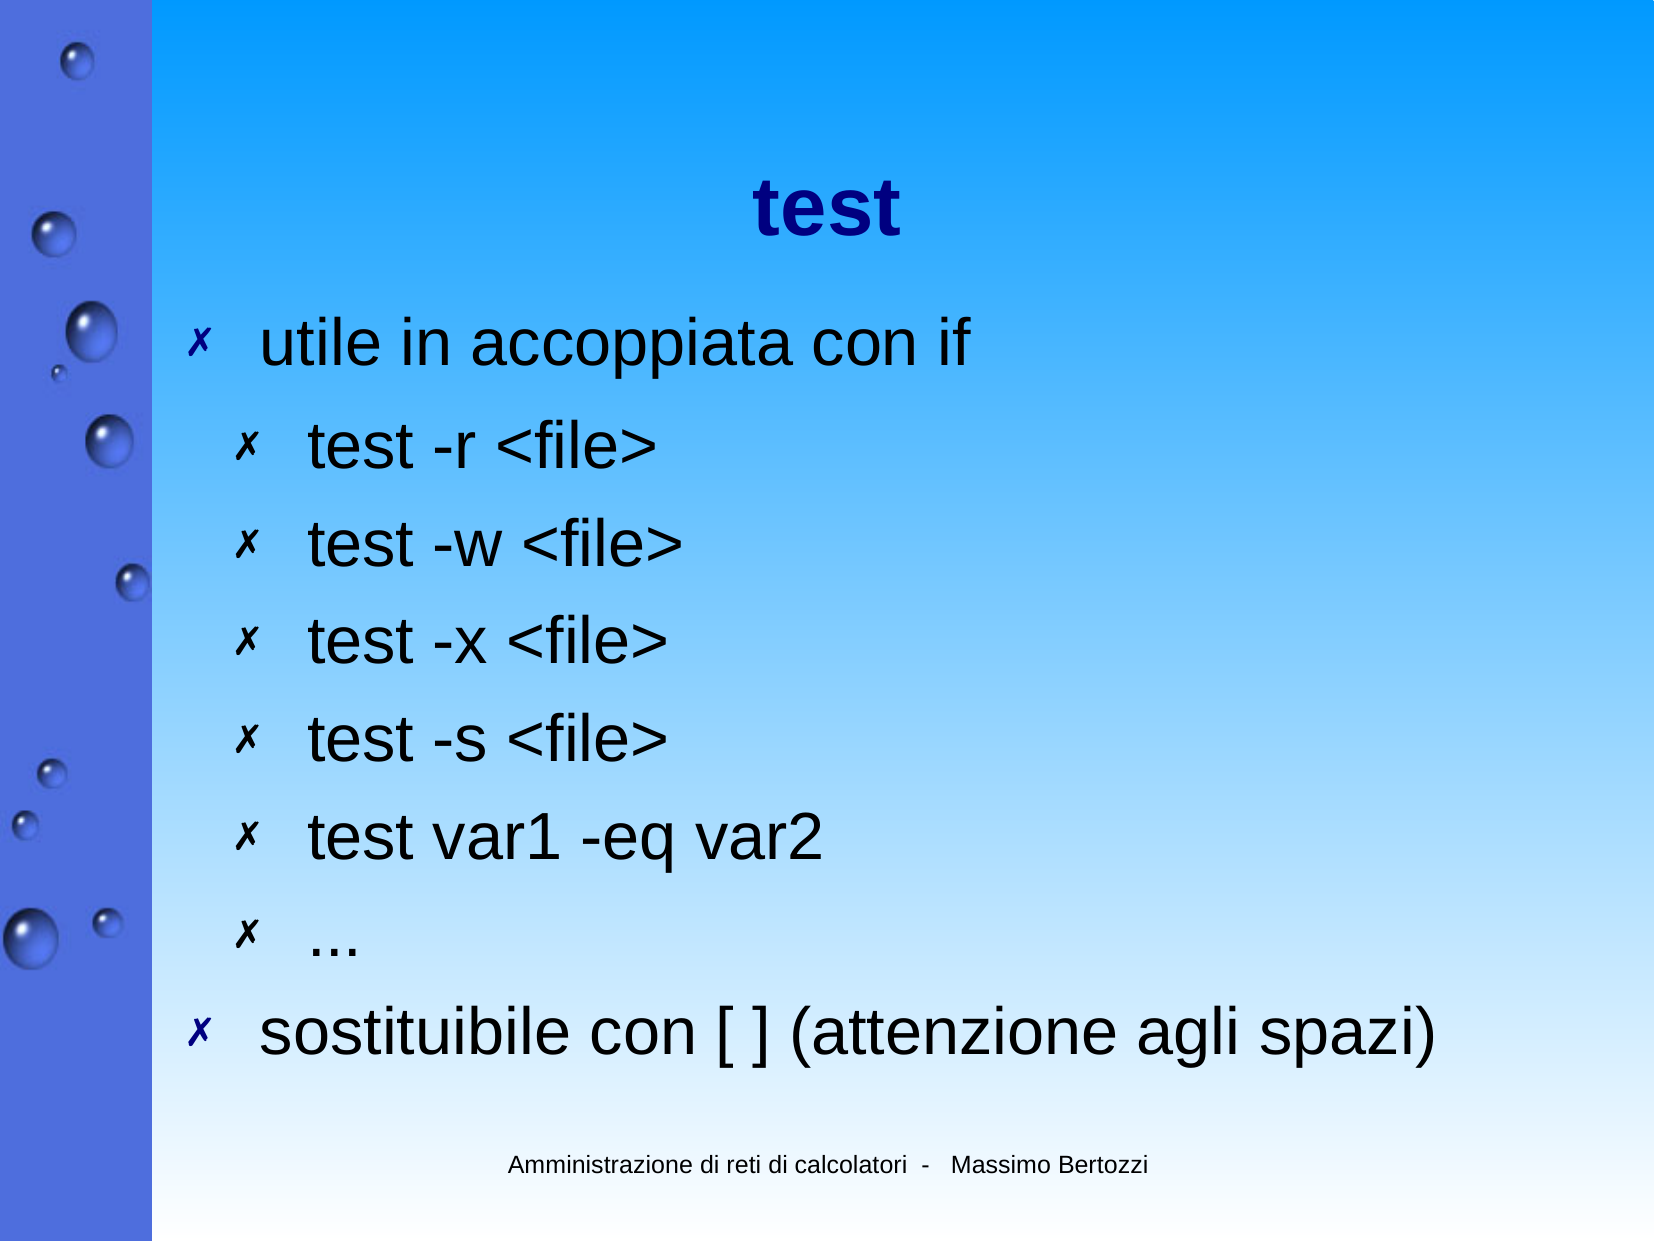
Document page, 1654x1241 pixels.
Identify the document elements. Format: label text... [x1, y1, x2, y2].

picture [0, 0, 152, 1241]
title test [121, 102, 1534, 311]
list utile in accoppiata con if test -r <file> test -w <file> test -x <file> test -s <file> test var1 -eq var2 ... sostituibile con [ ] (attenzione agli spazi) [177, 305, 1590, 1095]
